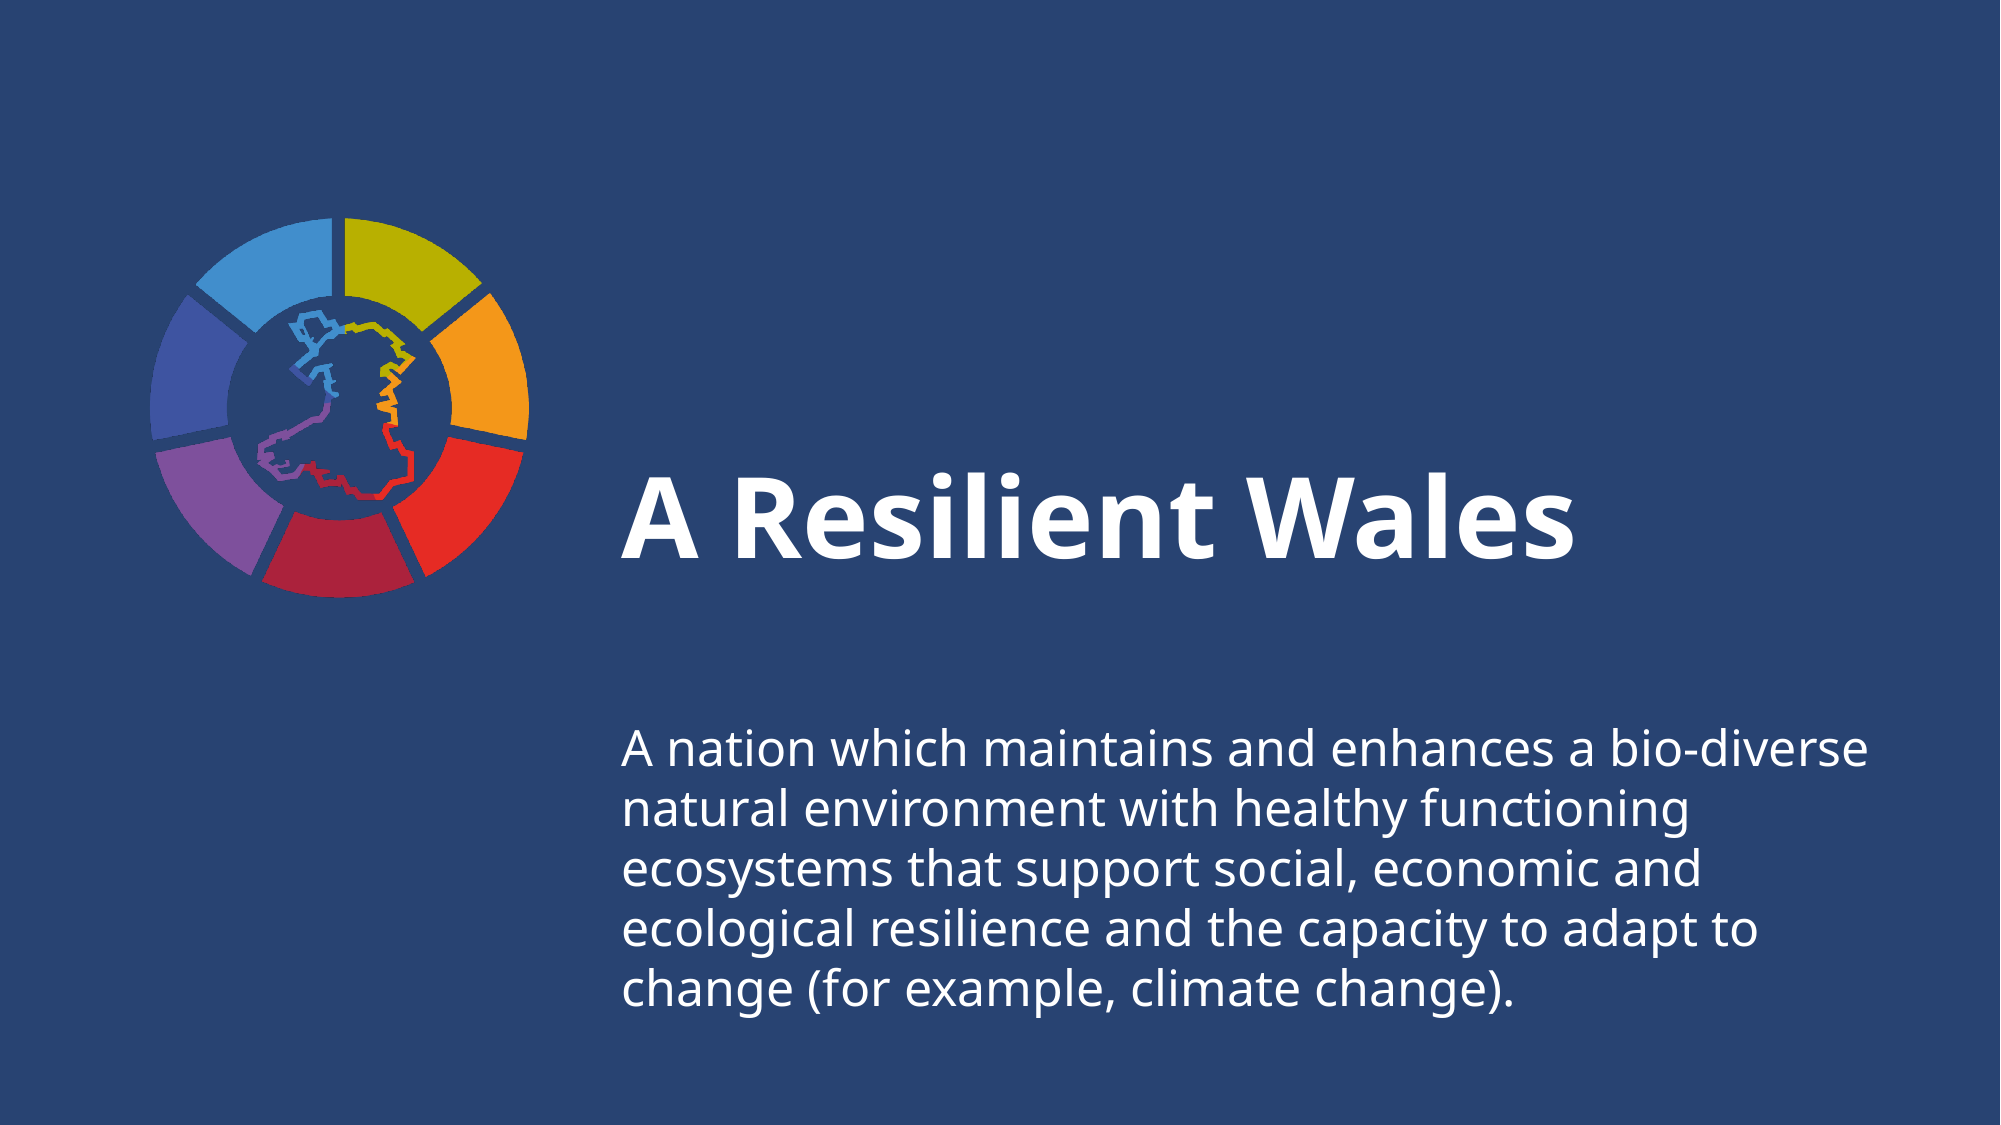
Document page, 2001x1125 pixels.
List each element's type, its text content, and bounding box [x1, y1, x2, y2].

picture [149, 218, 543, 598]
title A Resilient Wales A nation which maintains and enhances a bio-diverse natural environment with healthy functioning ecosystems that support social, economic and ecological resilience and the capacity to adapt to change (for example, climate change). [606, 438, 1957, 685]
